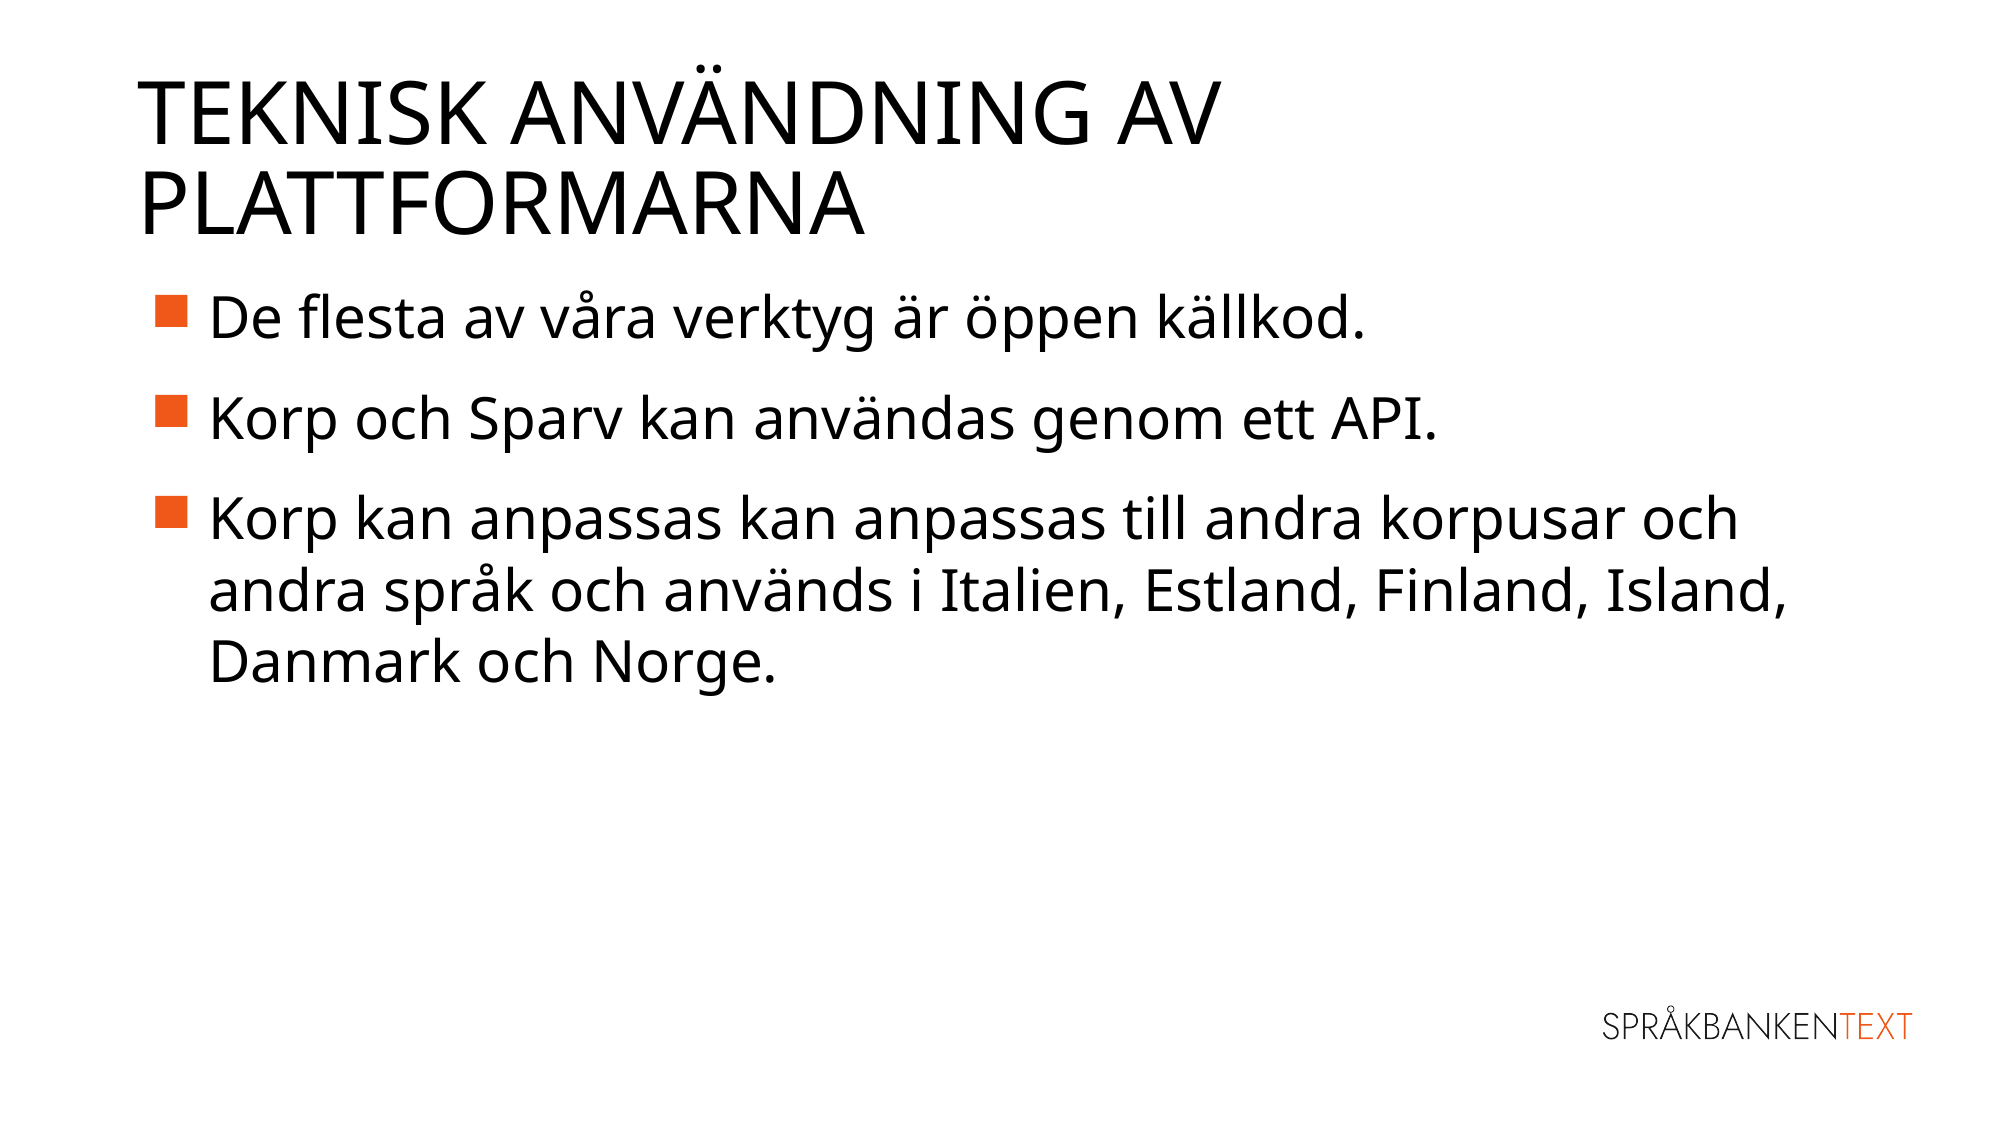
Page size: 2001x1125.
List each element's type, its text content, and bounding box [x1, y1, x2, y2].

title Teknisk användning av plattformarna [137, 67, 1863, 258]
picture [1600, 998, 1959, 1125]
list De flesta av våra verktyg är öppen källkod. Korp och Sparv kan användas genom ett API. Korp kan anpassas kan anpassas till andra korpusar och andra språk och används i Italien, Estland, Finland, Island, Danmark och Norge. [137, 281, 1861, 697]
